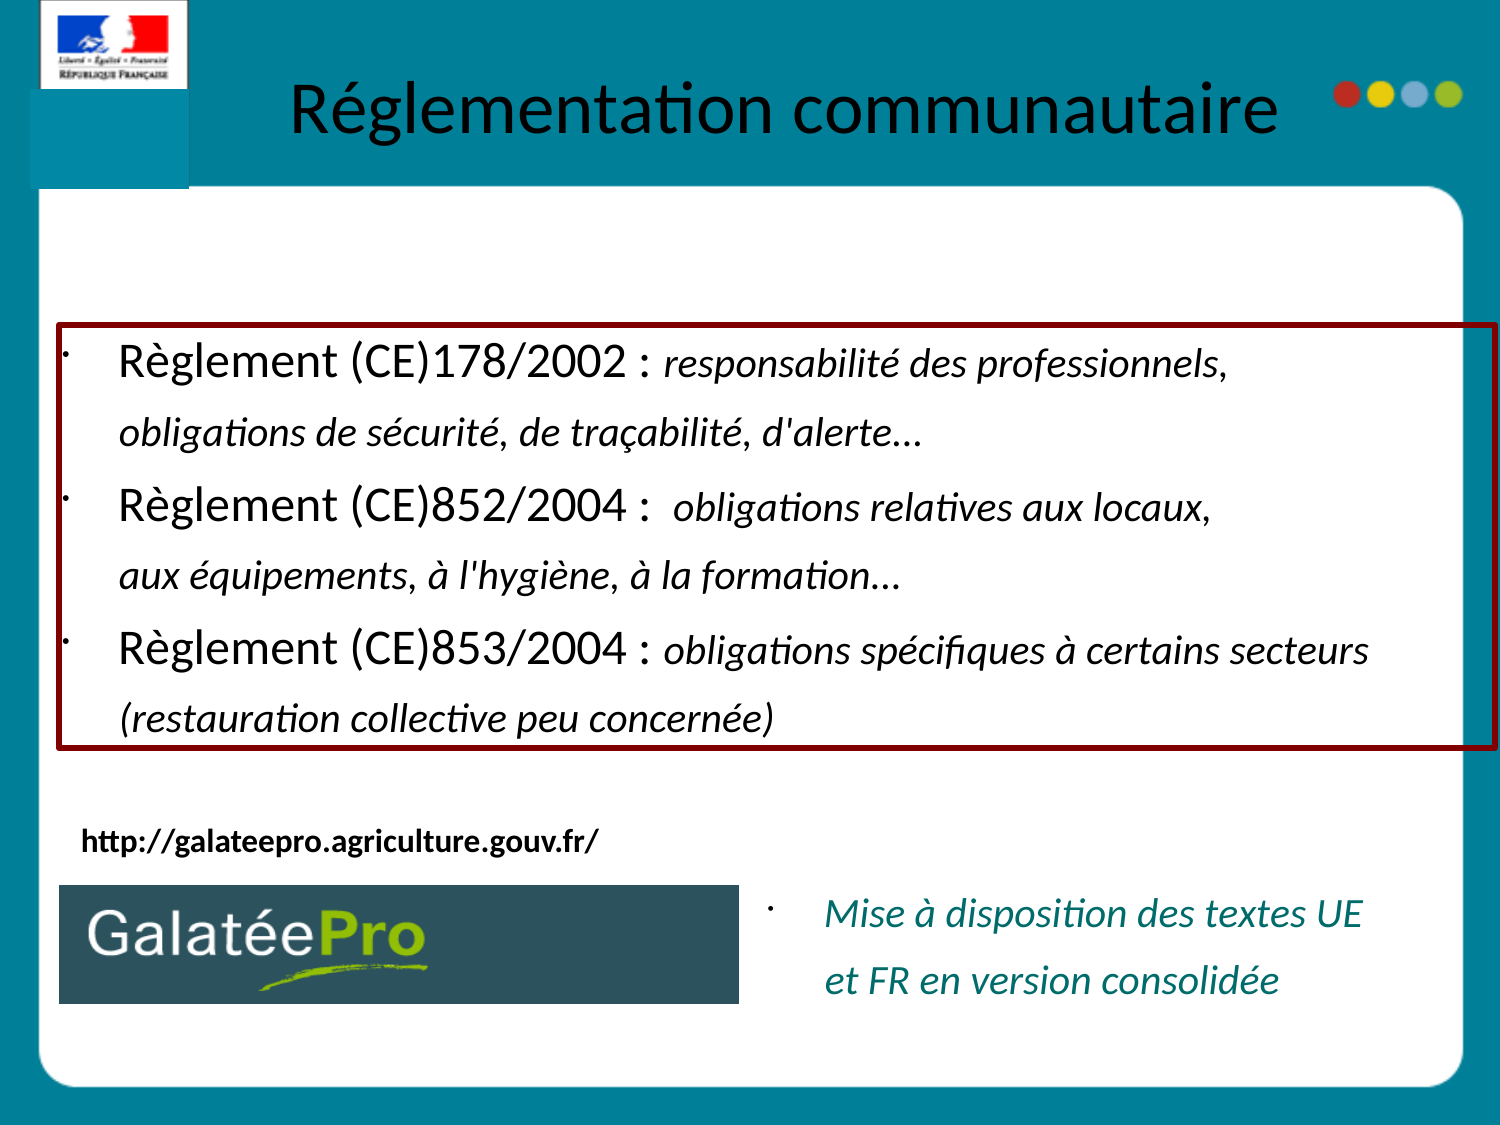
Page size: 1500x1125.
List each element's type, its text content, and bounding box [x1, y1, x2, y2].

text_box http://galateepro.agriculture.gouv.fr/ [66, 819, 623, 876]
list Mise à disposition des textes UE et FR en version consolidée [767, 885, 1412, 1004]
list Règlement (CE)178/2002 : responsabilité des professionnels, obligations de sécurité, de traçabilité, d'alerte... Règlement (CE)852/2004 : obligations relatives aux locaux, aux équipements, à l'hygiène, à la formation... Règlement (CE)853/2004 : obligations spécifiques à certains secteurs (restauration collective peu concernée) [59, 324, 1393, 749]
picture [59, 885, 739, 1004]
title Réglementation communautaire [147, 0, 1423, 207]
